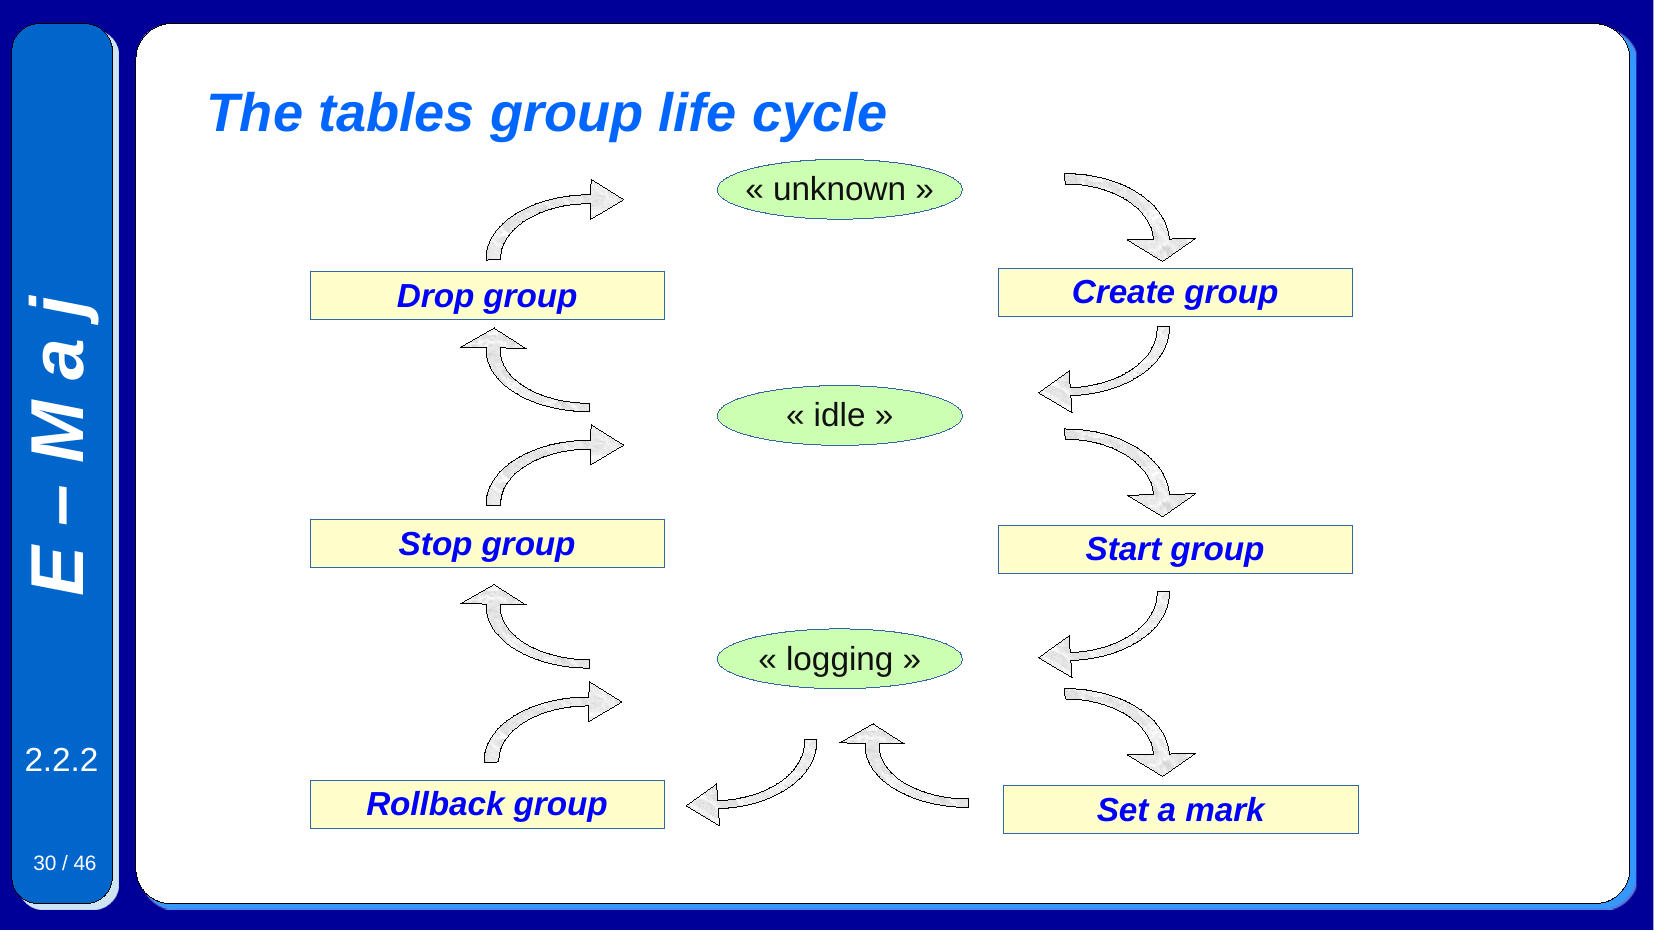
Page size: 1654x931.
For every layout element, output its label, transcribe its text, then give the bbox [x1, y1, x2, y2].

text_box [1064, 428, 1196, 517]
text_box [486, 179, 624, 261]
text_box « unknown » [717, 159, 963, 220]
text_box [686, 739, 817, 826]
text_box [460, 584, 590, 669]
text_box [1038, 326, 1170, 413]
text_box [484, 681, 622, 763]
text_box [1064, 173, 1196, 262]
text_box [1064, 688, 1196, 777]
text_box « logging » [717, 628, 963, 689]
text_box [1038, 591, 1170, 678]
text_box [460, 327, 590, 412]
text_box Create group [998, 268, 1353, 317]
text_box Set a mark [1003, 785, 1359, 834]
text_box Rollback group [310, 780, 665, 829]
title The tables group life cycle [206, 34, 1593, 191]
text_box Drop group [310, 271, 665, 320]
text_box [839, 723, 969, 808]
text_box « idle » [717, 385, 963, 446]
text_box Start group [998, 525, 1353, 574]
text_box [486, 424, 624, 506]
text_box Stop group [310, 519, 665, 568]
